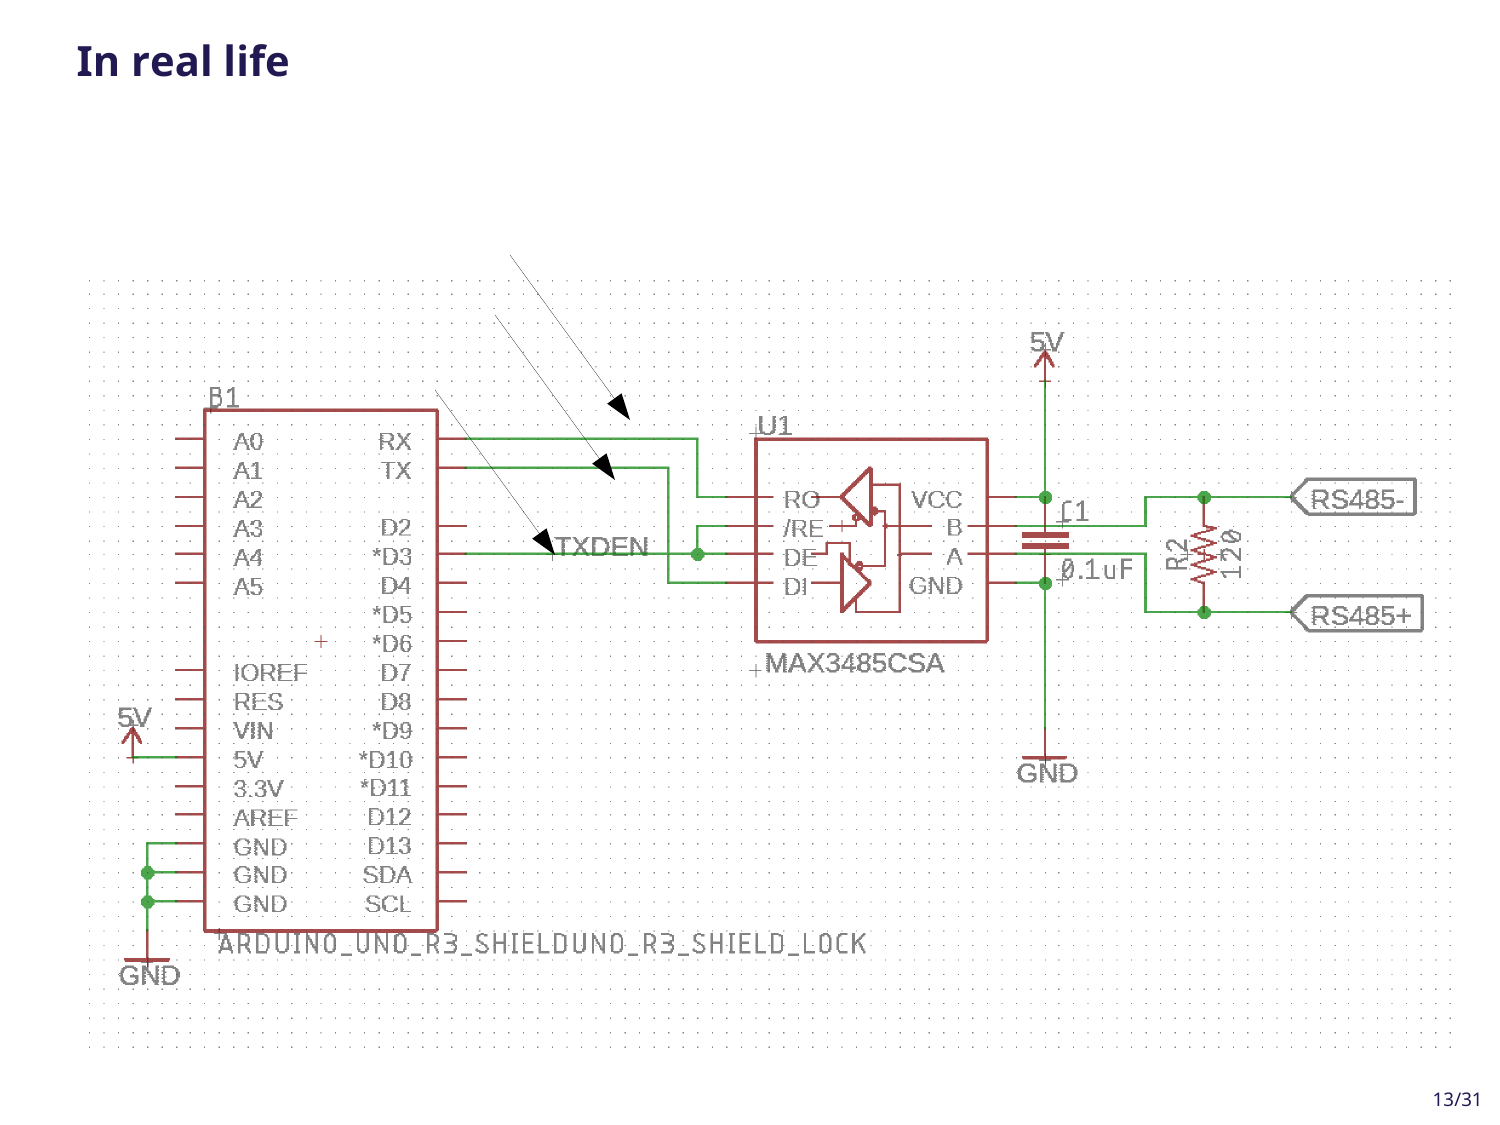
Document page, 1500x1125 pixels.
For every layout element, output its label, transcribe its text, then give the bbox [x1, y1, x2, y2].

picture [85, 272, 1456, 1051]
list RX line TX line Direction control [60, 135, 1482, 1081]
title In real life [61, 28, 1441, 92]
